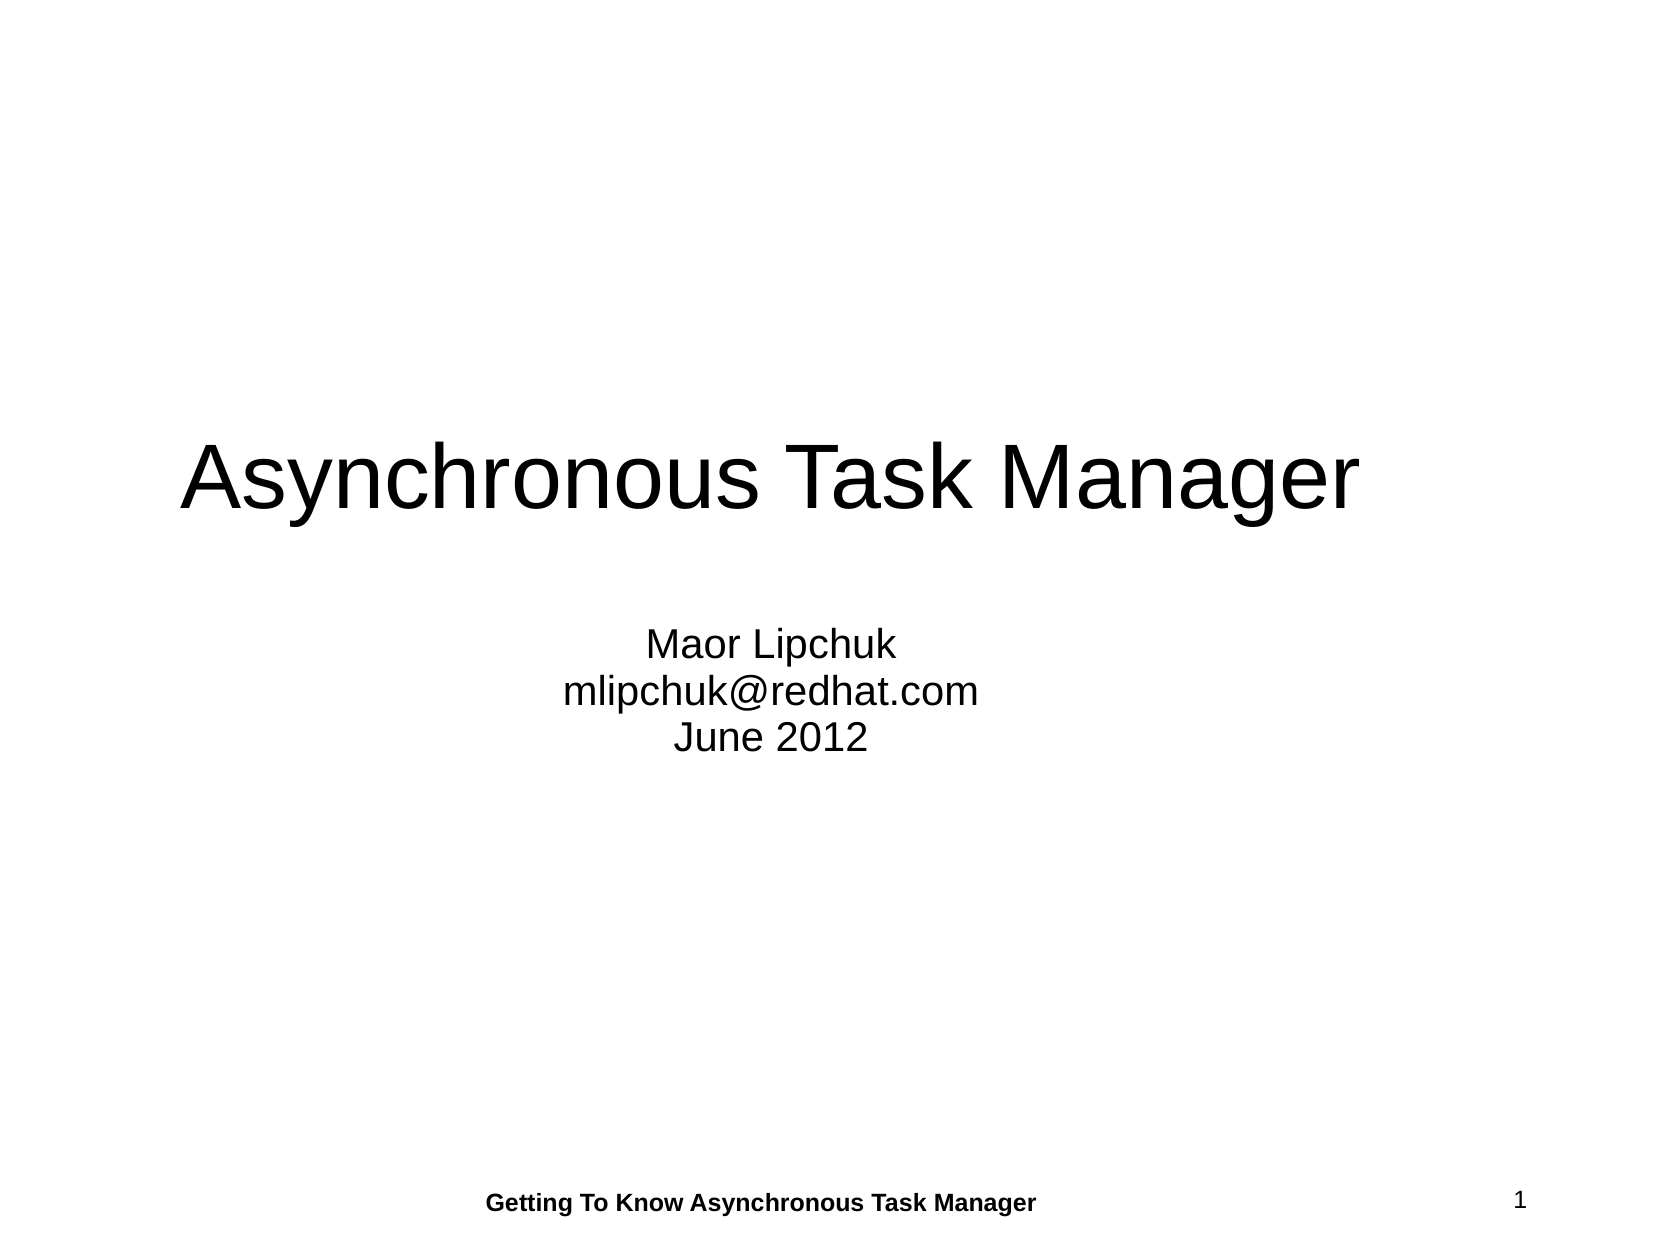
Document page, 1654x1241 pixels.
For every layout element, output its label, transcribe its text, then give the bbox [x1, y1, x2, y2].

text_box Asynchronous Task Manager Maor Lipchuk mlipchuk@redhat.com June 2012 [165, 418, 1538, 768]
